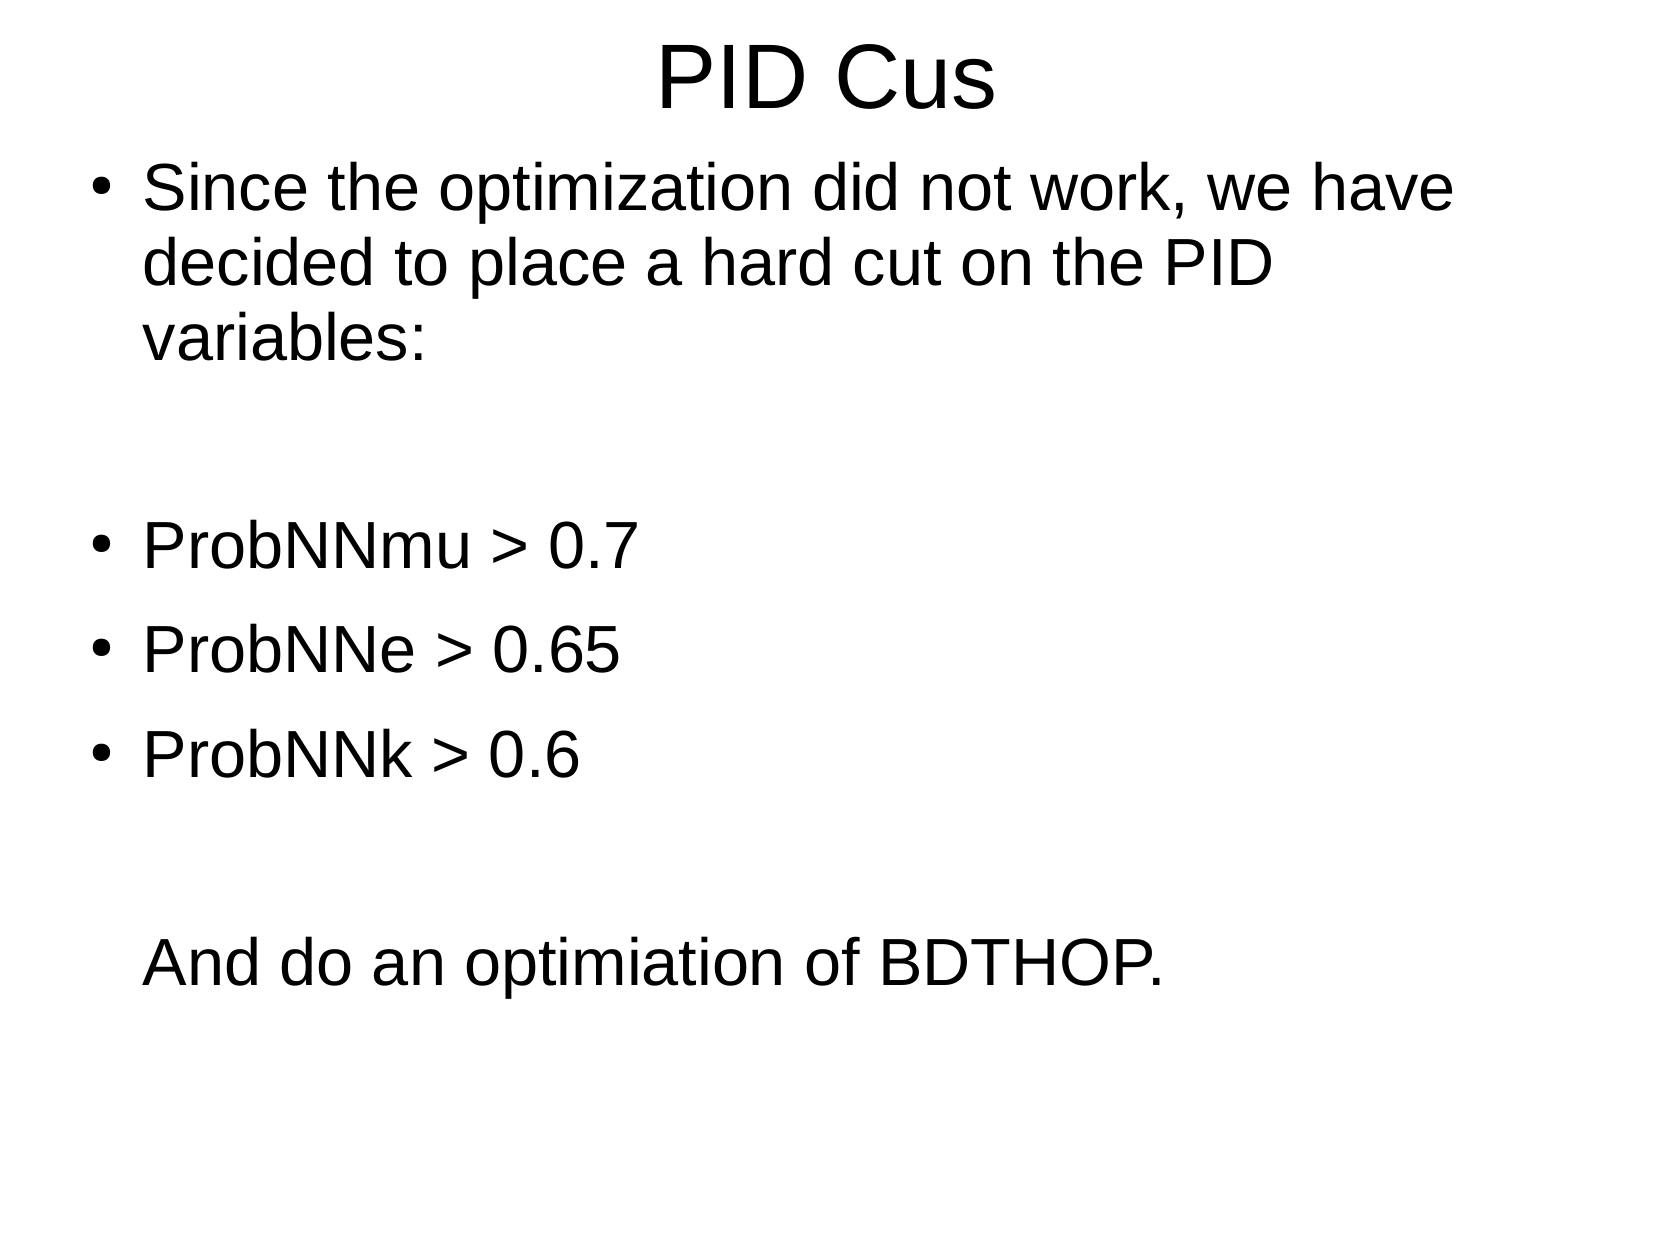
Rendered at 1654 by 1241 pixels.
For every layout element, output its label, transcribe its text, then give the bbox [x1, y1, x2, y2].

title PID Cus [82, 0, 1571, 181]
list Since the optimization did not work, we have decided to place a hard cut on the PID variables: ProbNNmu > 0.7 ProbNNe > 0.65 ProbNNk > 0.6 And do an optimiation of BDTHOP. [71, 150, 1561, 1156]
